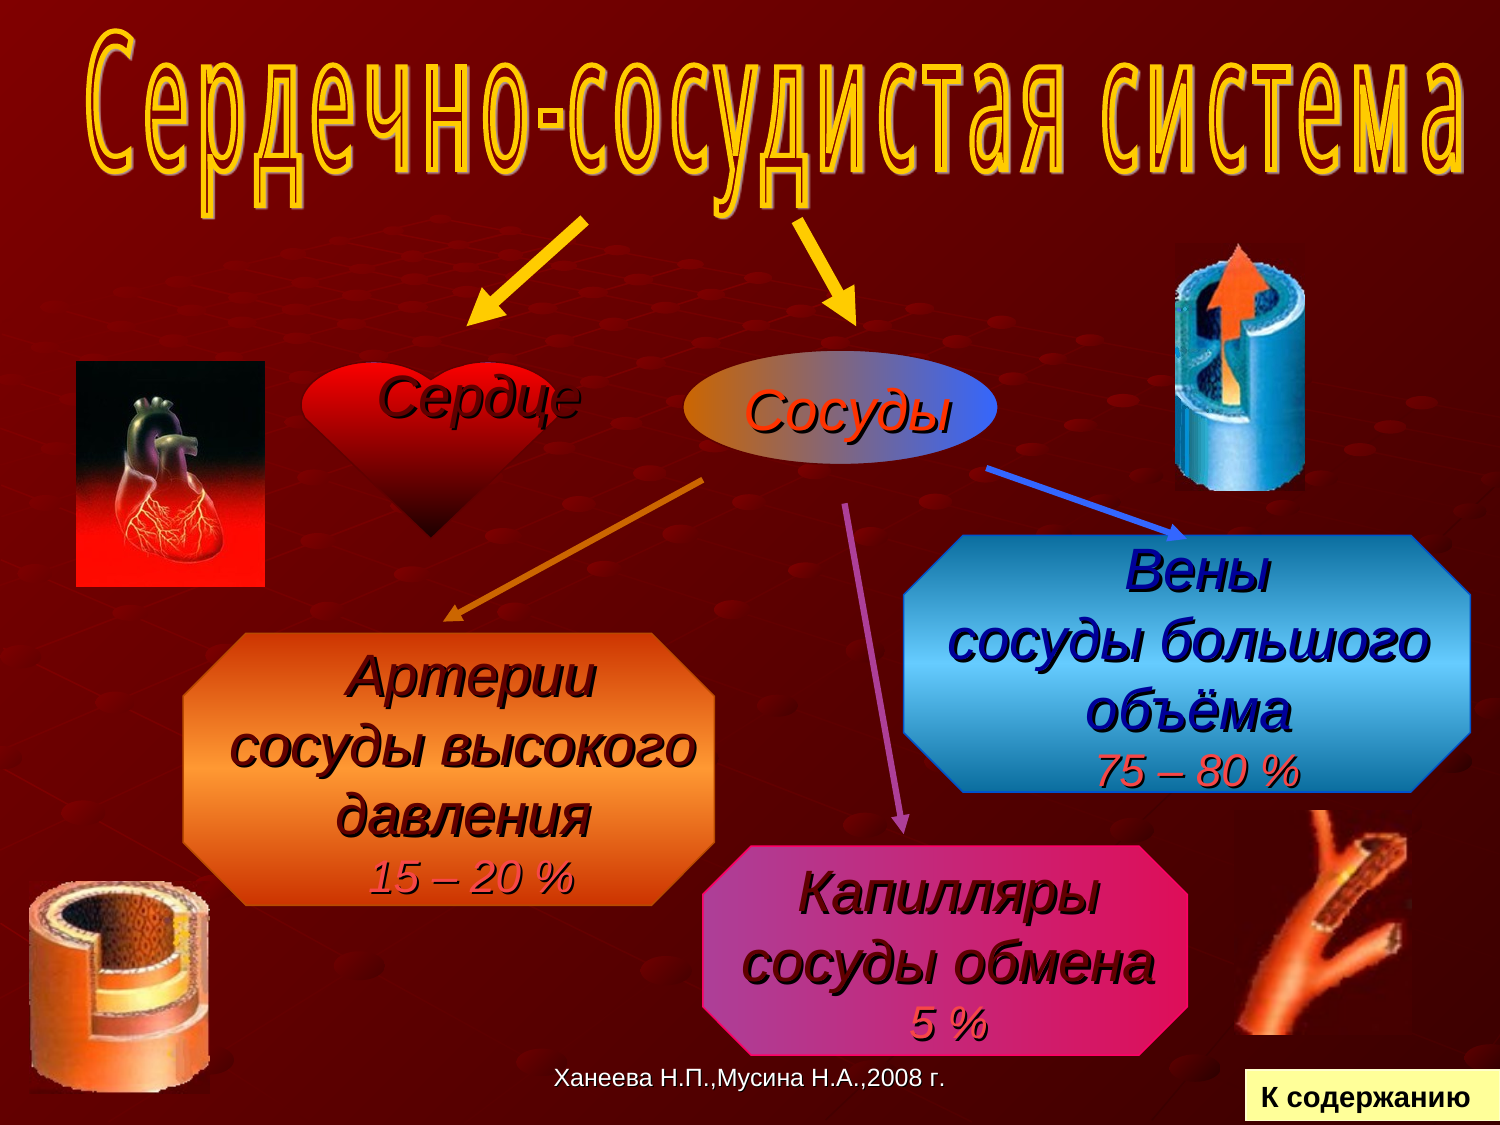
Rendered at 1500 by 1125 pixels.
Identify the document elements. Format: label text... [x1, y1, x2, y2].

text_box Артерии сосуды высокого давления 15 – 20 % [183, 633, 715, 906]
text_box Сердечно-сосудистая система [881, 65, 913, 172]
picture [1175, 243, 1305, 491]
text_box Сердечно-сосудистая система [617, 65, 657, 172]
text_box Сердечно-сосудистая система [1104, 65, 1136, 172]
text_box Вены сосуды большого объёма 75 – 80 % [903, 535, 1471, 792]
text_box Сердечно-сосудистая система [147, 65, 184, 172]
text_box Сердечно-сосудистая система [1023, 66, 1060, 170]
text_box Сердечно-сосудистая система [1152, 66, 1190, 170]
text_box Сердечно-сосудистая система [762, 66, 805, 206]
text_box Сердечно-сосудистая система [428, 66, 465, 170]
text_box Сердечно-сосудистая система [1424, 65, 1459, 172]
picture [1297, 395, 1305, 406]
text_box Сердечно-сосудистая система [924, 66, 959, 170]
text_box Капилляры сосуды обмена 5 % [702, 846, 1188, 1056]
text_box Сердечно-сосудистая система [571, 65, 603, 172]
picture [1234, 810, 1412, 1035]
text_box Сердечно-сосудистая система [1254, 66, 1289, 170]
text_box Сердечно-сосудистая система [1356, 66, 1402, 170]
text_box К содержанию [1246, 1070, 1500, 1121]
text_box Сердечно-сосудистая система [1211, 65, 1243, 172]
text_box Сердечно-сосудистая система [674, 65, 705, 172]
text_box Сердечно-сосудистая система [314, 65, 351, 172]
text_box Сердечно-сосудистая система [256, 66, 299, 206]
text_box Сердечно-сосудистая система [203, 65, 241, 216]
text_box Сердечно-сосудистая система [369, 66, 405, 170]
text_box Сердечно-сосудистая система [485, 65, 525, 172]
picture [29, 881, 210, 1094]
picture [76, 361, 265, 587]
text_box Сердечно-сосудистая система [822, 66, 860, 170]
text_box Сердечно-сосудистая система [1301, 65, 1338, 172]
text_box Сердце [301, 361, 558, 539]
text_box Сердечно-сосудистая система [715, 66, 756, 216]
text_box Сердечно-сосудистая система [88, 31, 131, 172]
text_box Сосуды [682, 350, 999, 465]
text_box Сердечно-сосудистая система [971, 65, 1007, 172]
